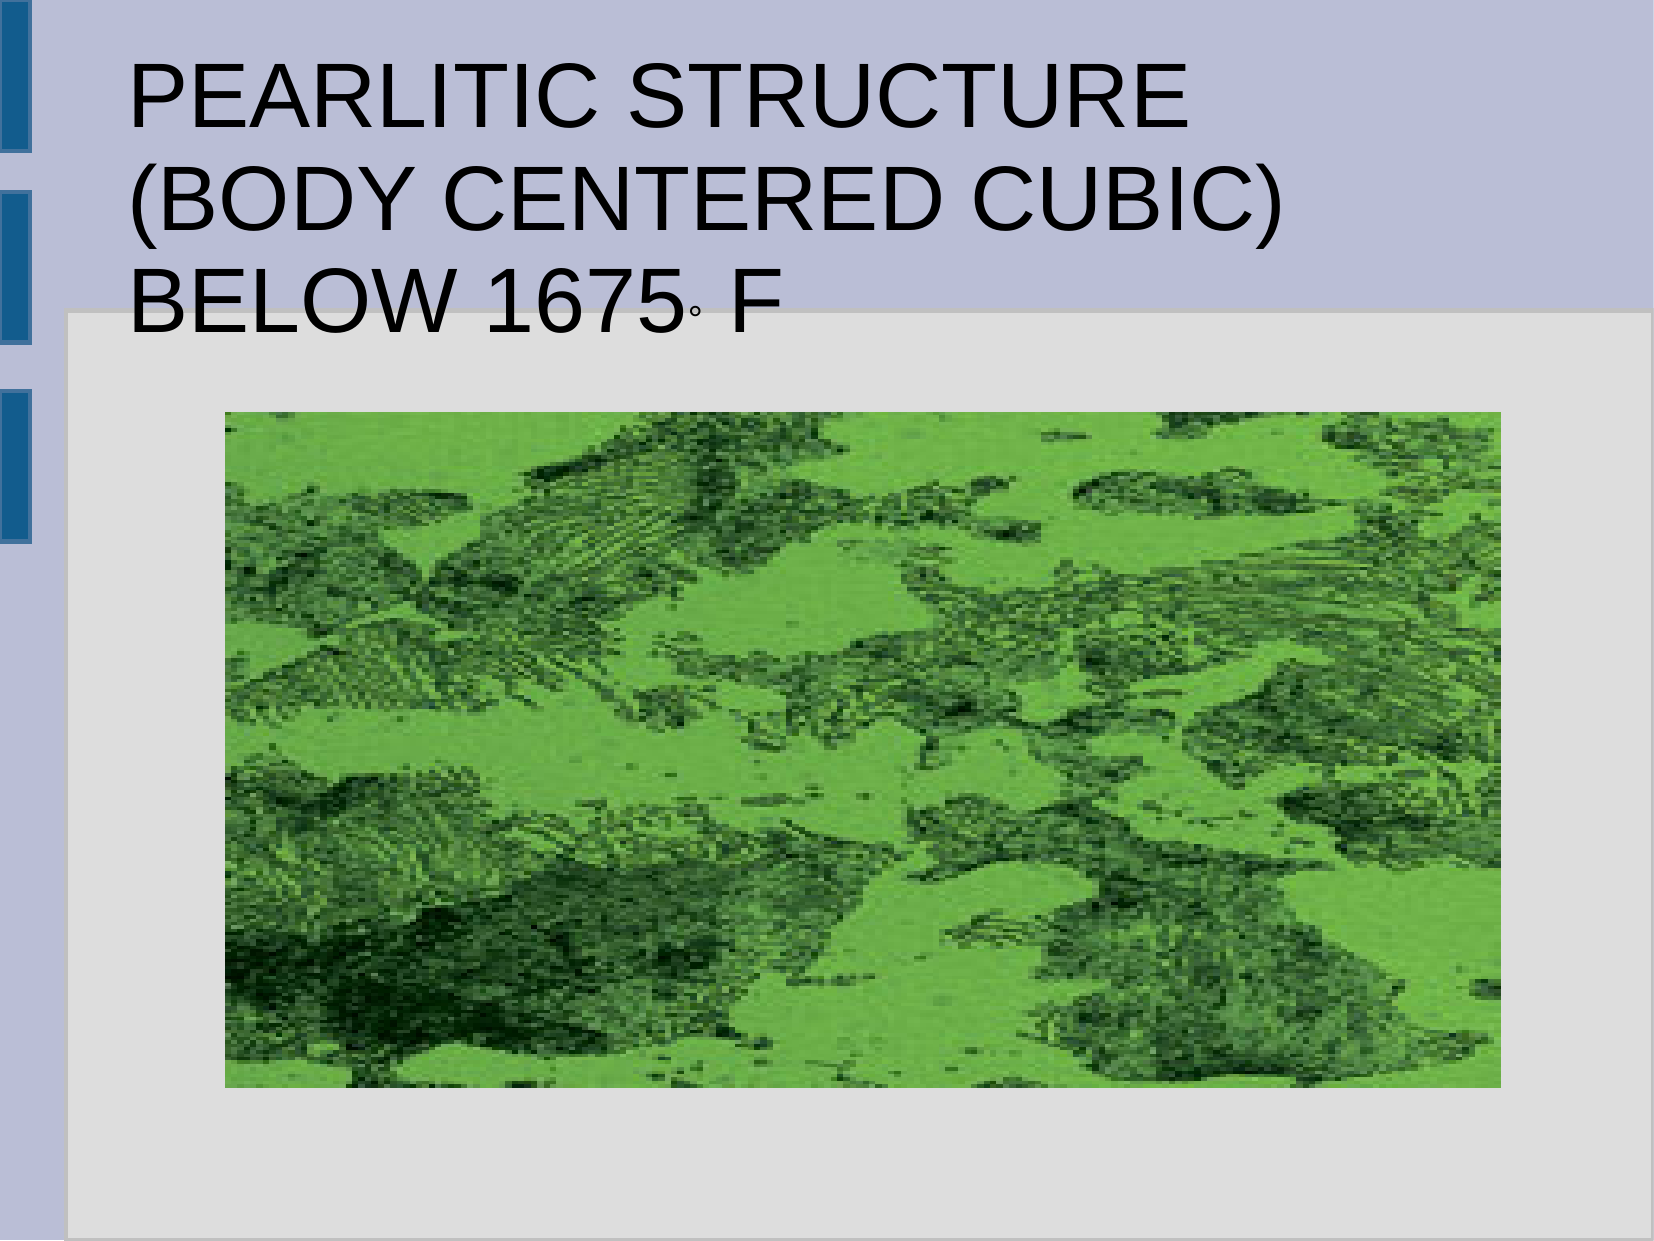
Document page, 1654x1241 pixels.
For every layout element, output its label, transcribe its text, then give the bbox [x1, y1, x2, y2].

picture [225, 412, 1501, 1088]
text_box PEARLITIC STRUCTURE (BODY CENTERED CUBIC) BELOW 1675° F [112, 37, 1576, 360]
